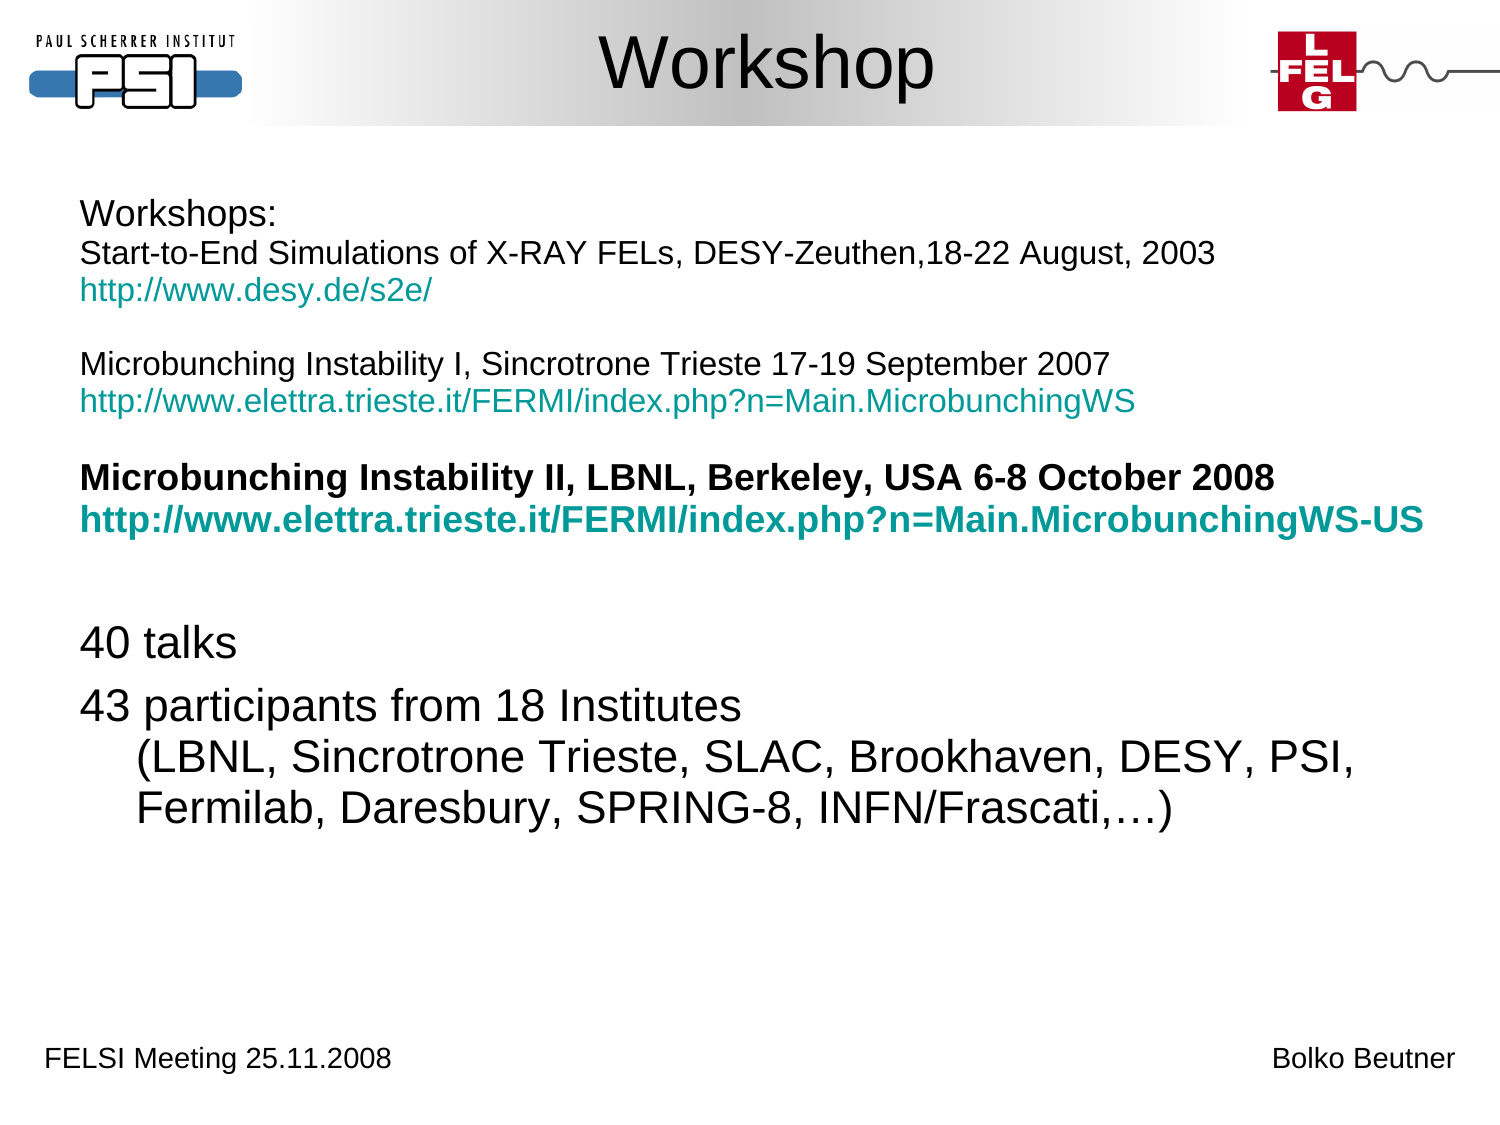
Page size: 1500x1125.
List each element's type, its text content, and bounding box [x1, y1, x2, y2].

picture [17, 19, 256, 119]
title Workshop [265, 0, 1270, 126]
list 40 talks 43 participants from 18 Institutes (LBNL, Sincrotrone Trieste, SLAC, Brookhaven, DESY, PSI, Fermilab, Daresbury, SPRING-8, INFN/Frascati,…) [64, 609, 1436, 988]
picture [1270, 30, 1500, 113]
text_box Workshops: Start-to-End Simulations of X-RAY FELs, DESY-Zeuthen,18-22 August, 2003 http://www.desy.de/s2e/ Microbunching Instability I, Sincrotrone Trieste 17-19 September 2007 http://www.elettra.trieste.it/FERMI/index.php?n=Main.MicrobunchingWS Microbunching Instability II, LBNL, Berkeley, USA 6-8 October 2008 http://www.elettra.trieste.it/FERMI/index.php?n=Main.MicrobunchingWS-US [64, 184, 1471, 549]
